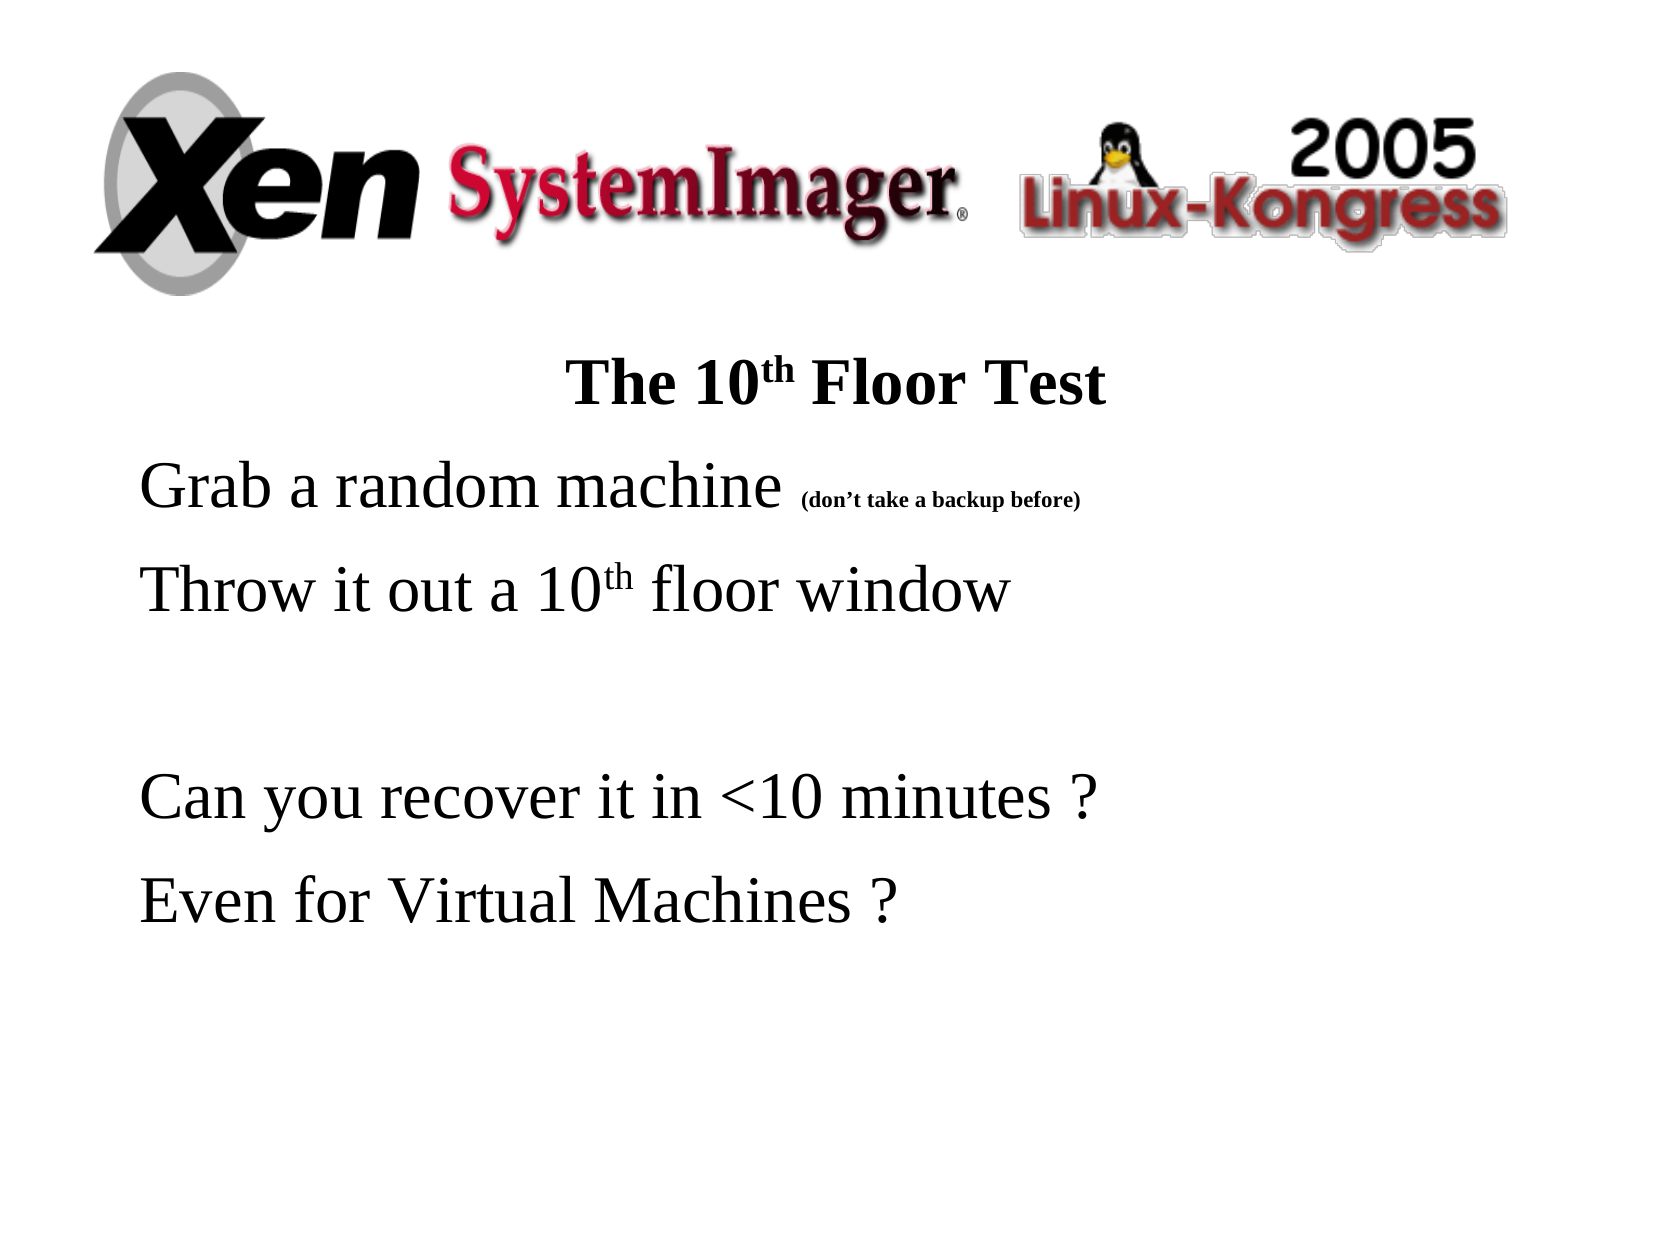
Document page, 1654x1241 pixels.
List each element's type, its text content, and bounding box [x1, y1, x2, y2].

picture [1006, 106, 1524, 265]
picture [445, 132, 971, 254]
picture [93, 72, 420, 296]
list The 10th Floor Test Grab a random machine (don’t take a backup before) Throw it out a 10th floor window Can you recover it in <10 minutes ? Even for Virtual Machines ? [121, 344, 1534, 1194]
